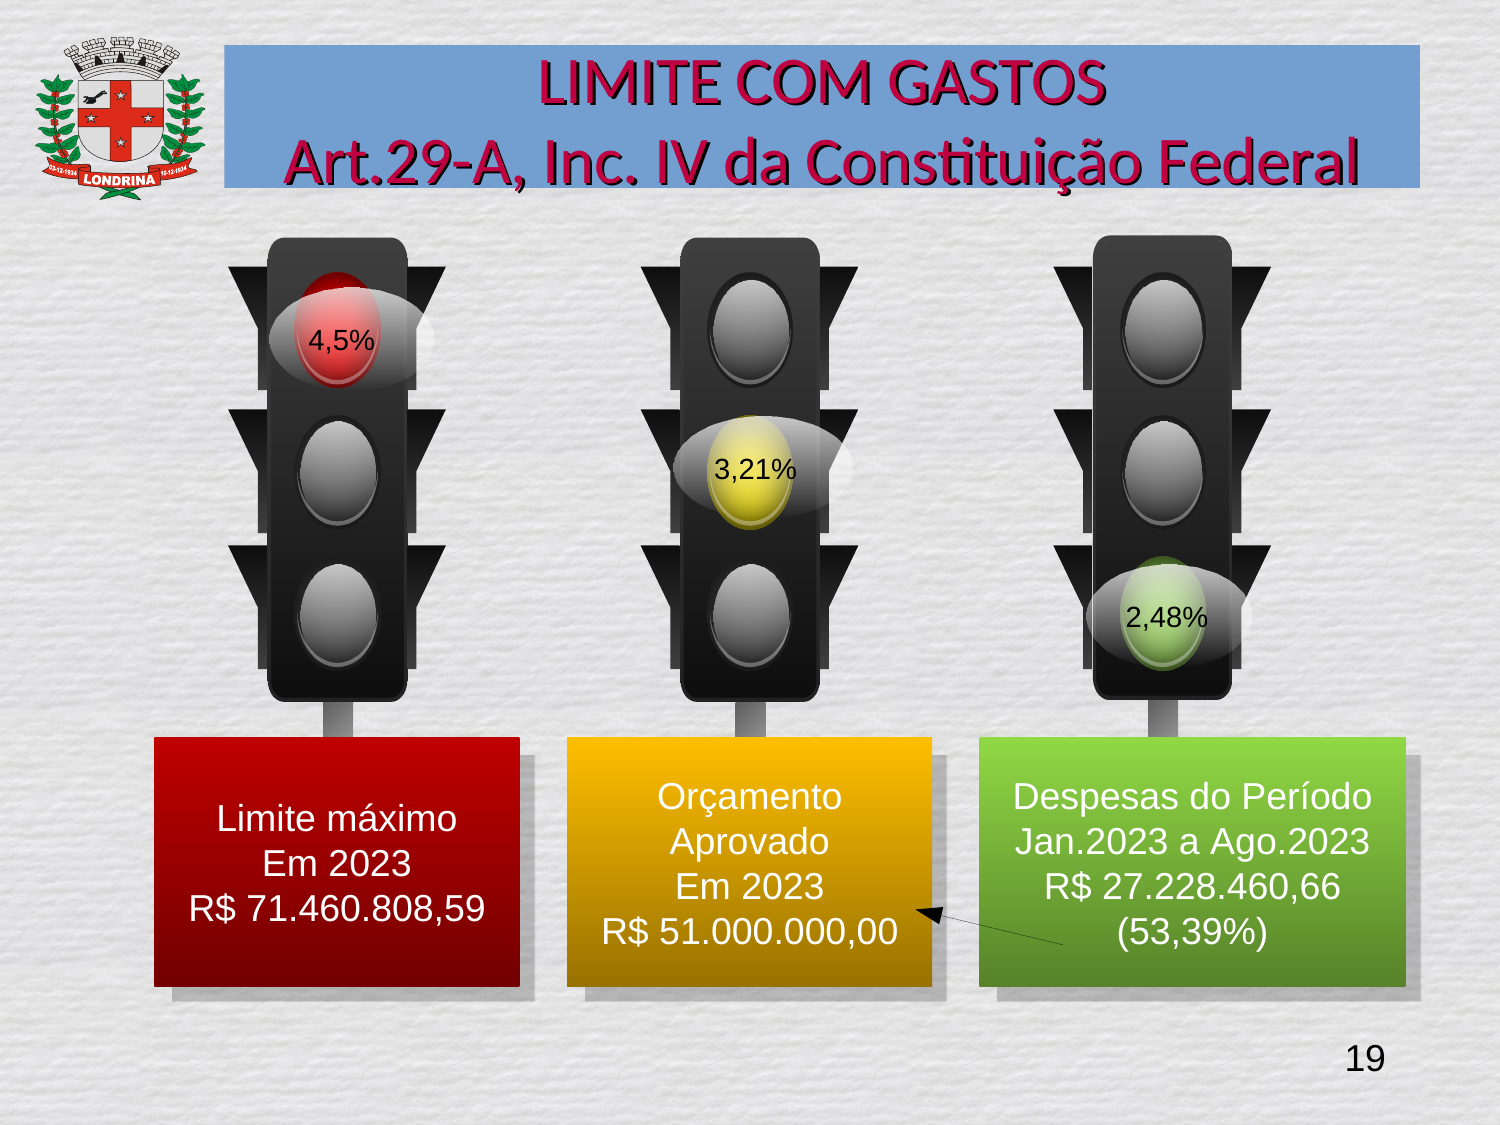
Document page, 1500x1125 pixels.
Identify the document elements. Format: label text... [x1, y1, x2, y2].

text_box Orçamento Aprovado Em 2023 R$ 51.000.000,00 [567, 737, 933, 987]
text_box Limite máximo Em 2023 R$ 71.460.808,59 [154, 737, 520, 987]
text_box 4,5% [269, 287, 434, 391]
text_box 3,21% [673, 416, 853, 519]
text_box LIMITE COM GASTOS Art.29-A, Inc. IV da Constituição Federal [224, 45, 1420, 188]
text_box [1053, 235, 1272, 737]
text_box Despesas do Período Jan.2023 a Ago.2023 R$ 27.228.460,66 (53,39%) [979, 737, 1406, 987]
text_box [228, 237, 446, 737]
picture [0, 0, 1500, 1125]
text_box [726, 515, 770, 526]
text_box <número> [1329, 1027, 1500, 1098]
text_box [640, 237, 859, 737]
text_box 2,48% [1086, 564, 1252, 668]
